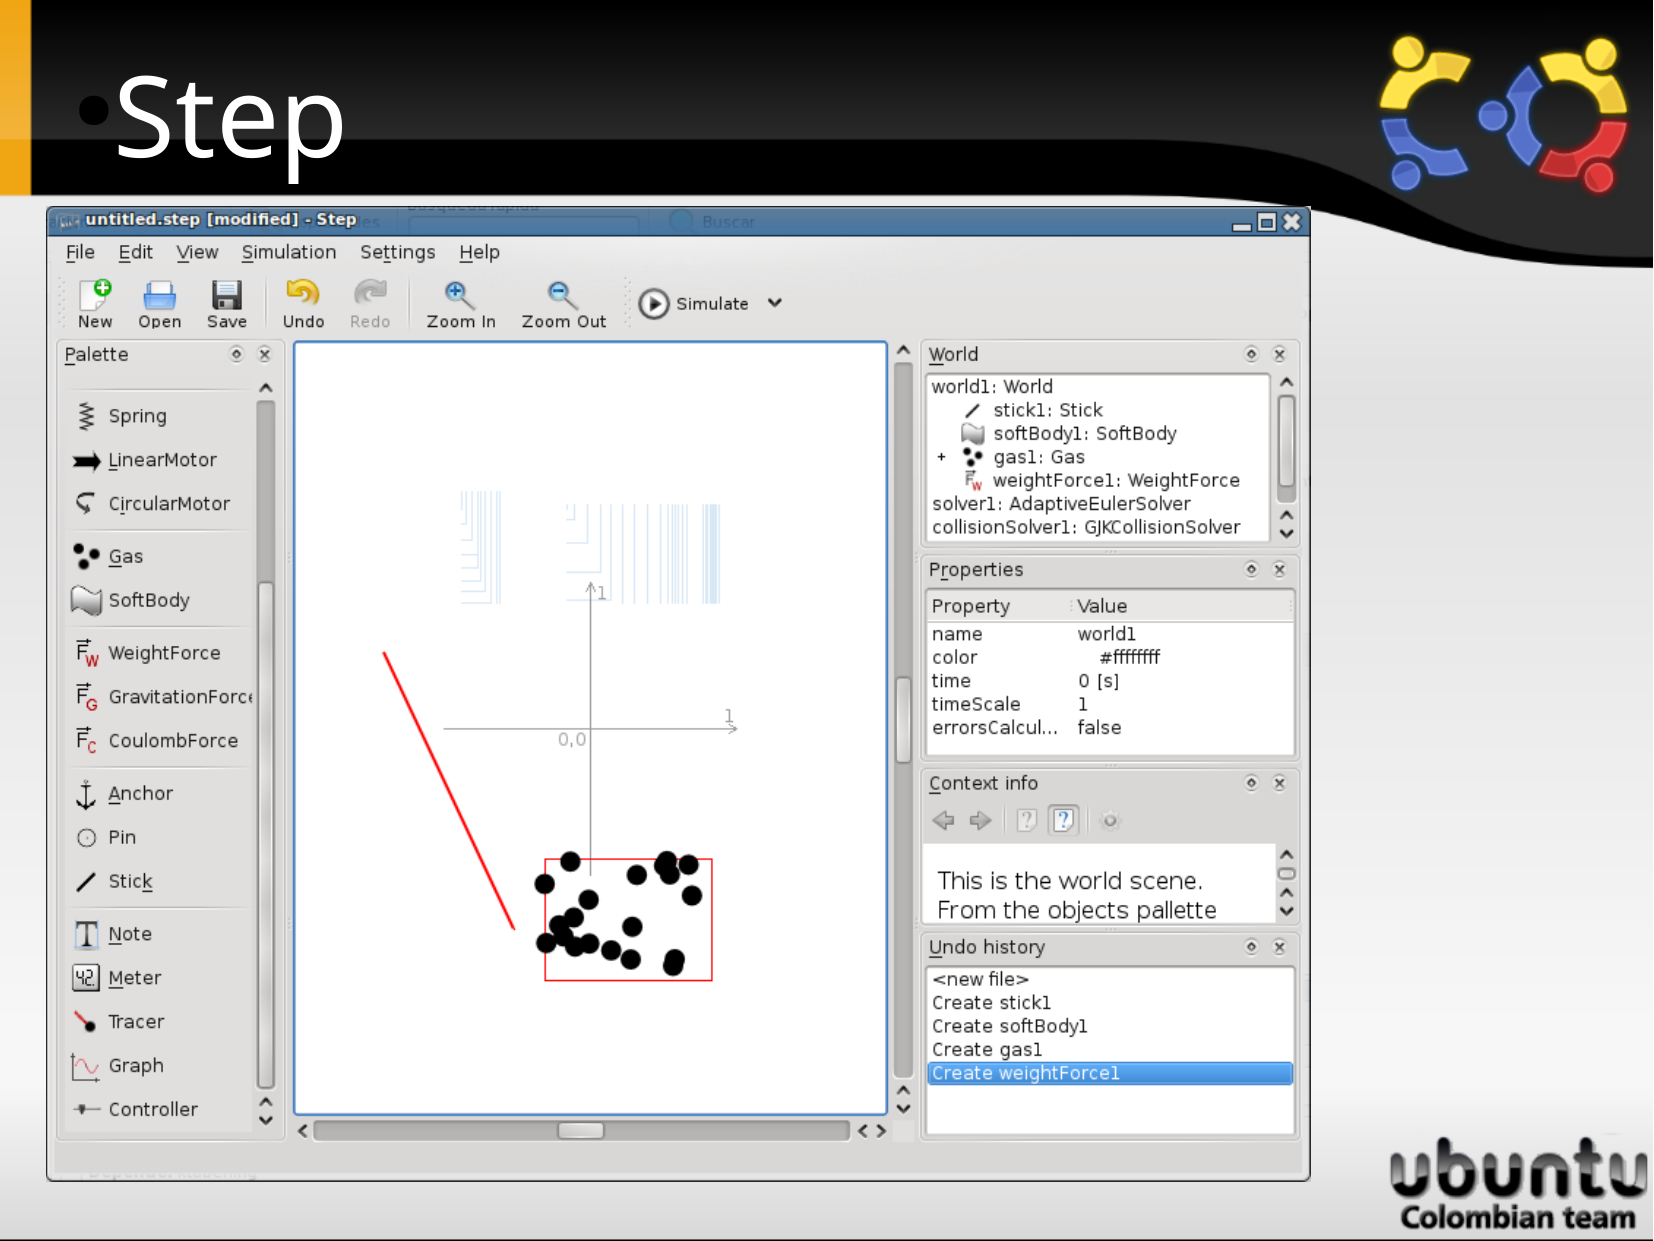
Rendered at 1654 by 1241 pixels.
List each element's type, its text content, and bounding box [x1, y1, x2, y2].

text_box Step [59, 29, 1447, 178]
picture [0, 0, 1653, 1241]
